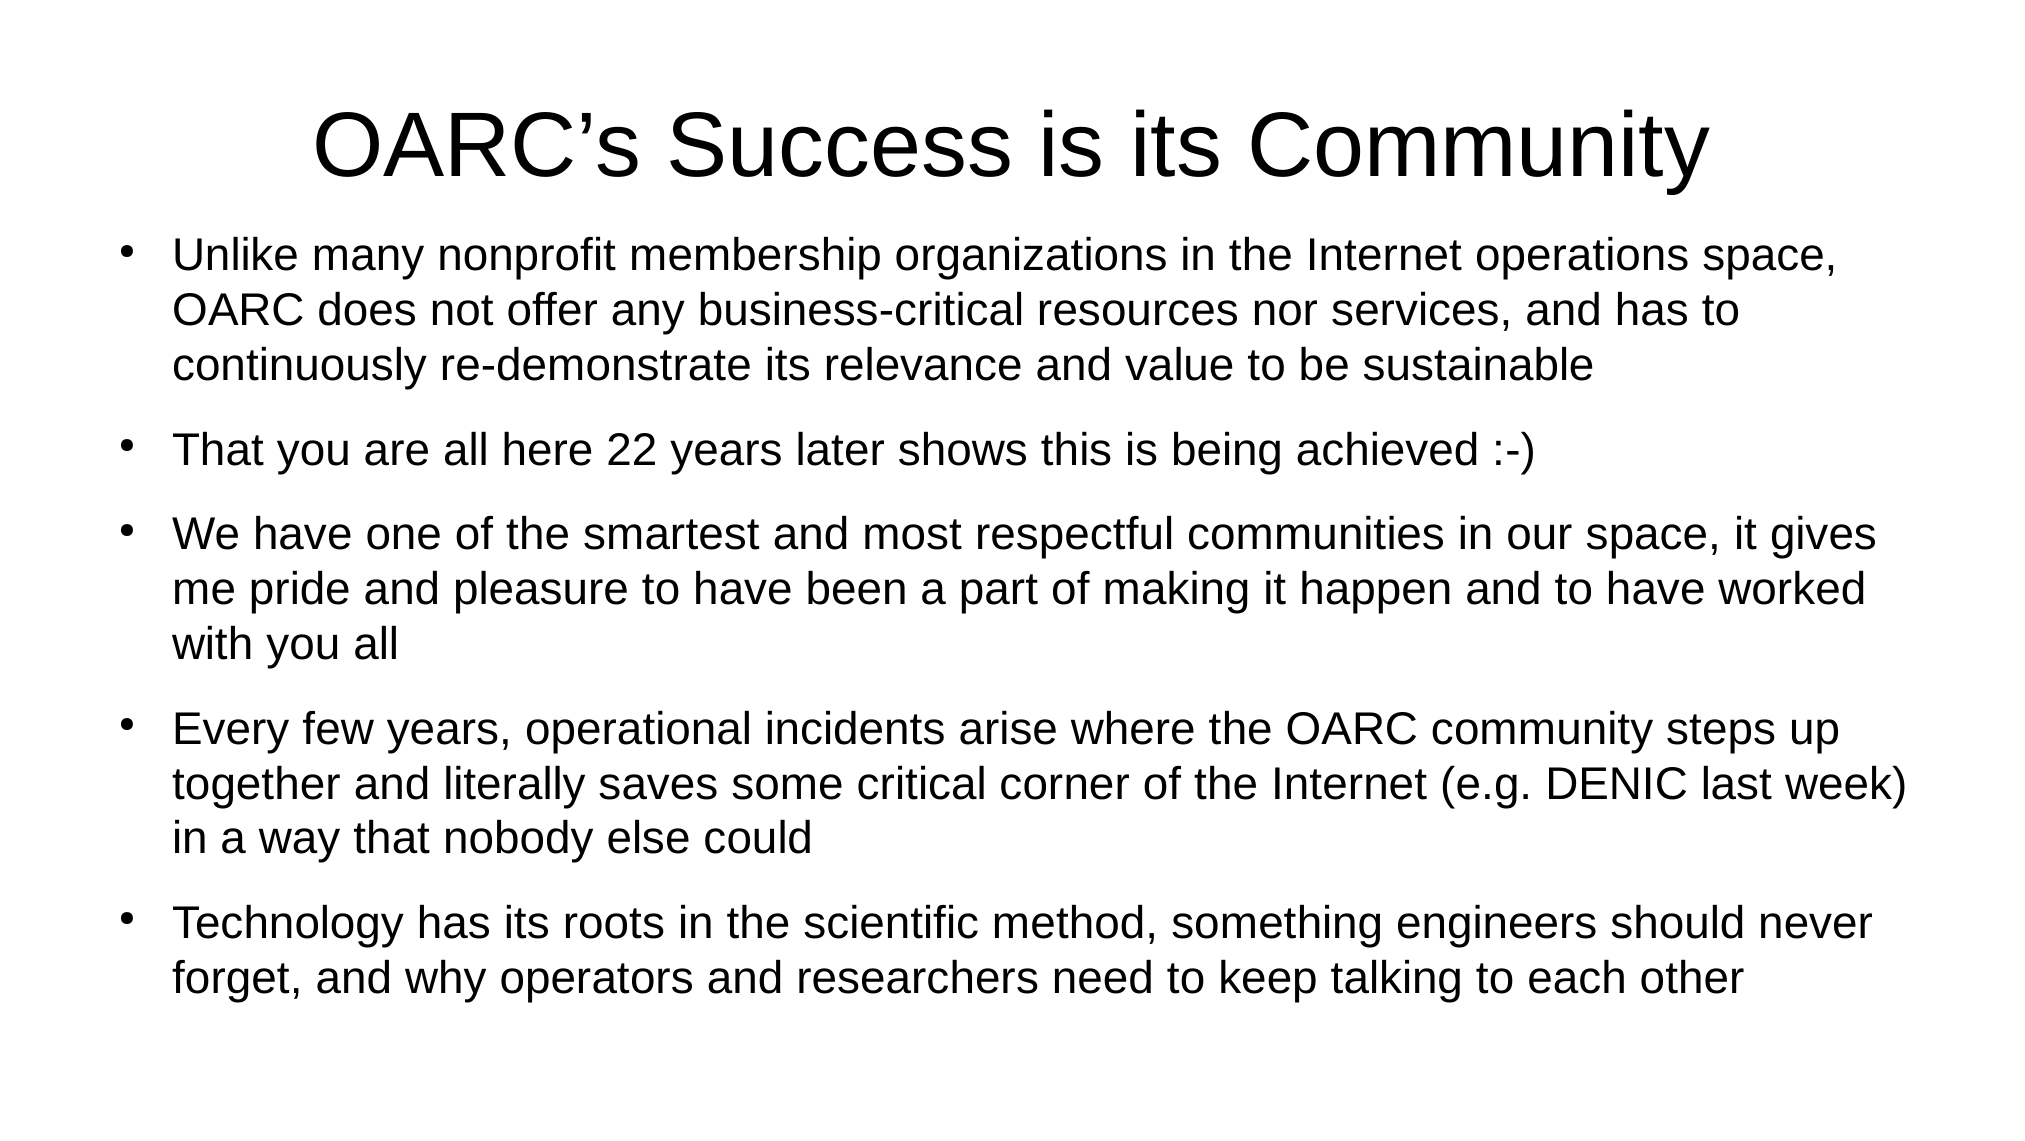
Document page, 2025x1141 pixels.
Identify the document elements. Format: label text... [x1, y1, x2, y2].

title OARC’s Success is its Community [101, 45, 1924, 224]
list Unlike many nonprofit membership organizations in the Internet operations space, OARC does not offer any business-critical resources nor services, and has to continuously re-demonstrate its relevance and value to be sustainable That you are all here 22 years later shows this is being achieved :-) We have one of the smartest and most respectful communities in our space, it gives me pride and pleasure to have been a part of making it happen and to have worked with you all Every few years, operational incidents arise where the OARC community steps up together and literally saves some critical corner of the Internet (e.g. DENIC last week) in a way that nobody else could Technology has its roots in the scientific method, something engineers should never forget, and why operators and researchers need to keep talking to each other [101, 224, 1950, 886]
